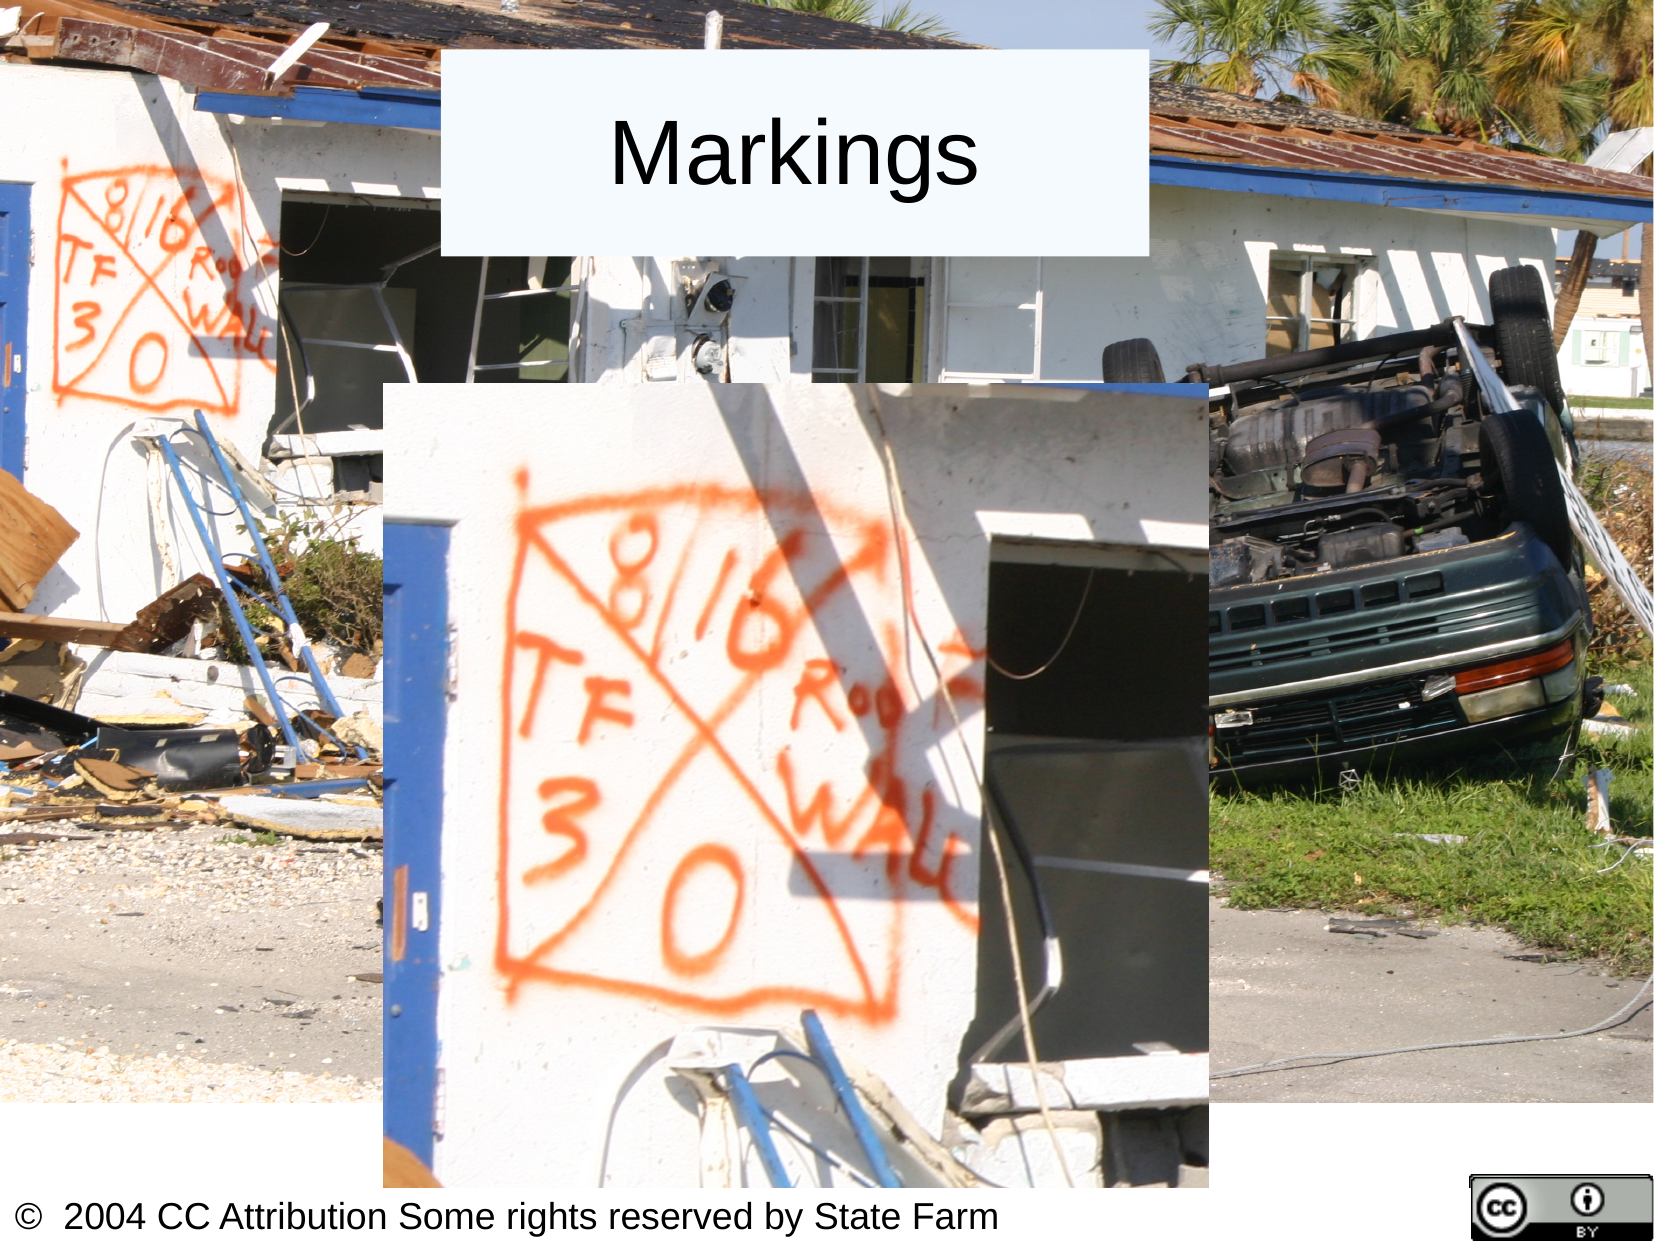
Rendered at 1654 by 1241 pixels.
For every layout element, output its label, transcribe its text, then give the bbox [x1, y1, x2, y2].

title Markings [440, 49, 1150, 257]
picture [1469, 1174, 1654, 1241]
text_box © 2004 CC Attribution Some rights reserved by State Farm [0, 1188, 1471, 1241]
picture [0, 0, 1654, 1188]
